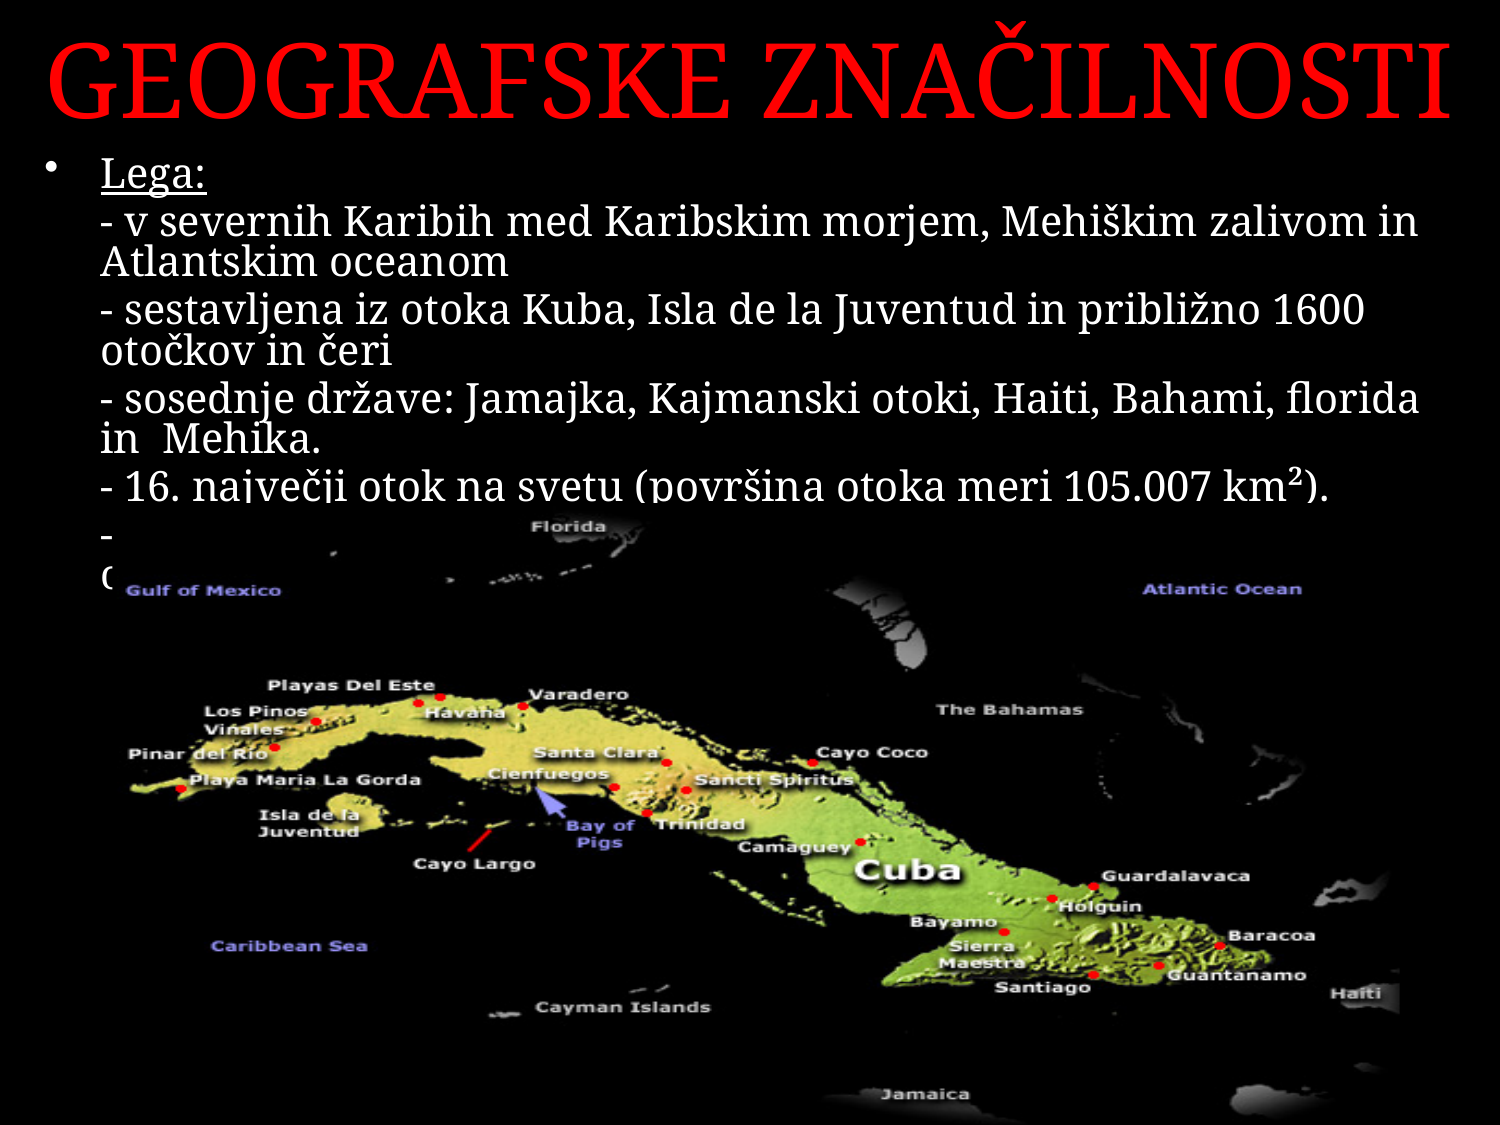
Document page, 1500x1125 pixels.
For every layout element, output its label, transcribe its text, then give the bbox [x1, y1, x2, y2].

list Lega: - v severnih Karibih med Karibskim morjem, Mehiškim zalivom in Atlantskim oceanom - sestavljena iz otoka Kuba, Isla de la Juventud in približno 1600 otočkov in čeri - sosednje države: Jamajka, Kajmanski otoki, Haiti, Bahami, florida in Mehika. - 16. največji otok na svetu (površina otoka meri 105.007 km²). - dolga je približno 1200 km, široka pa od 35 pa tja do 200 km - oblika krokodila [29, 148, 1471, 1012]
picture [112, 503, 1400, 1125]
title GEOGRAFSKE ZNAČILNOSTI [0, 0, 1500, 172]
